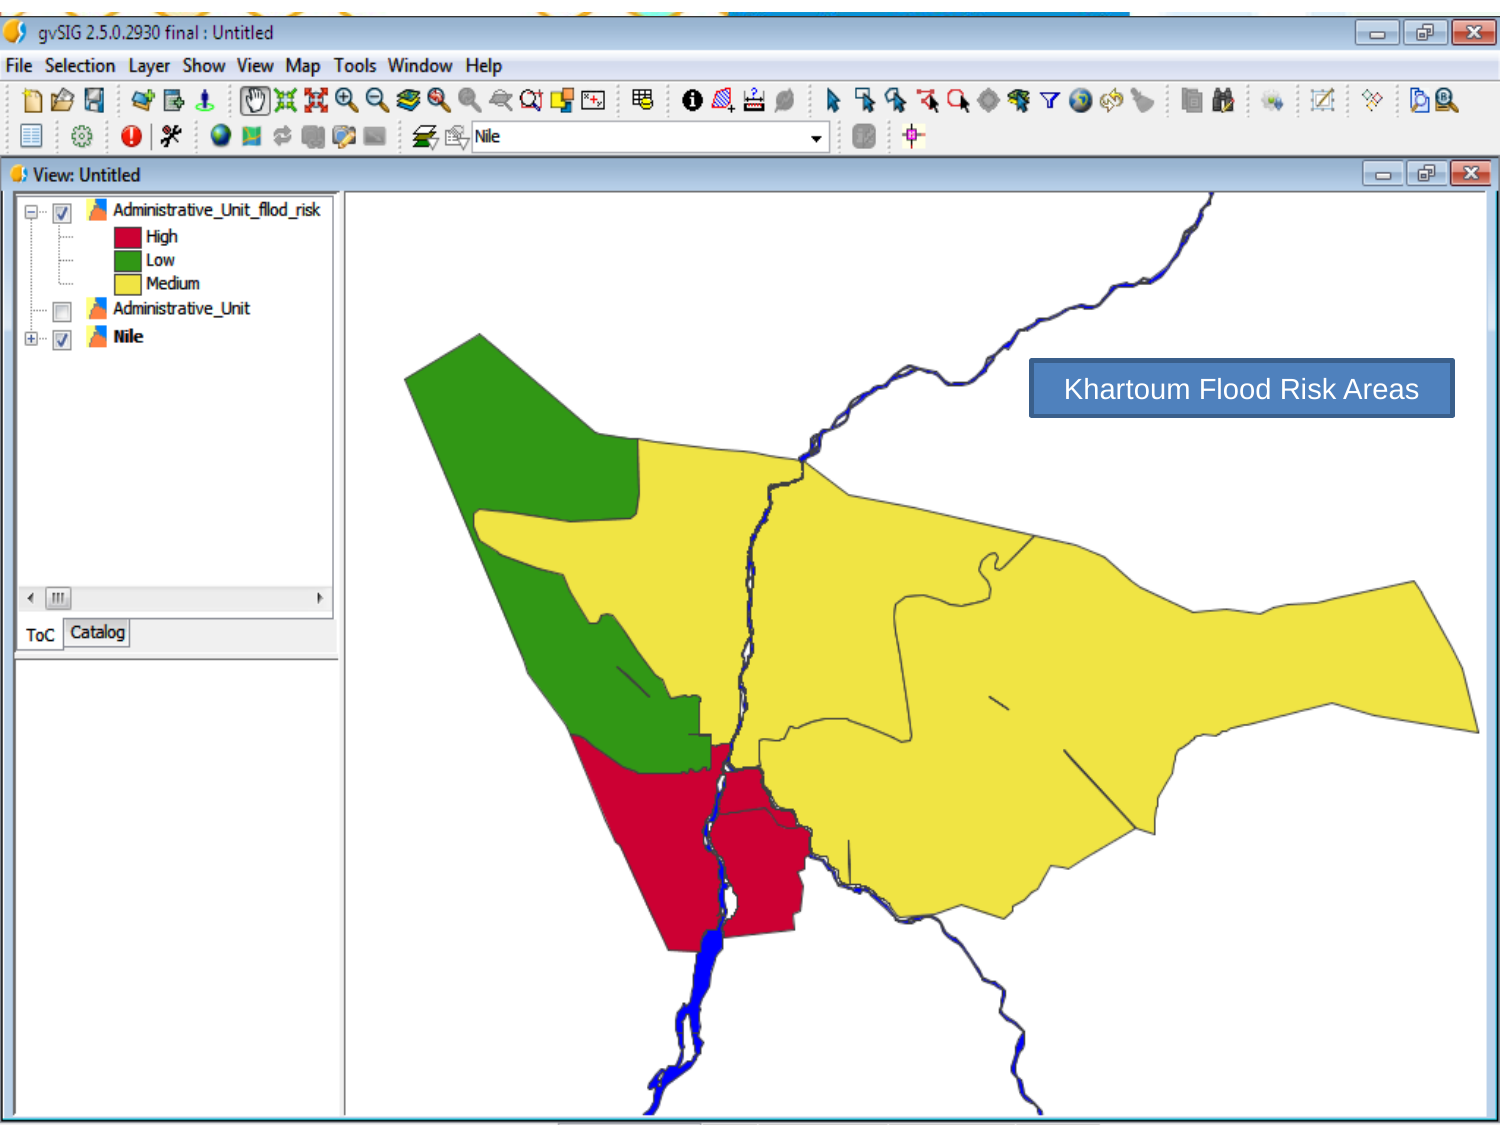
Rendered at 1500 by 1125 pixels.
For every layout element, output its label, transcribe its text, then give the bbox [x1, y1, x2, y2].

picture [0, 12, 1500, 1125]
text_box Khartoum Flood Risk Areas [1031, 360, 1453, 416]
